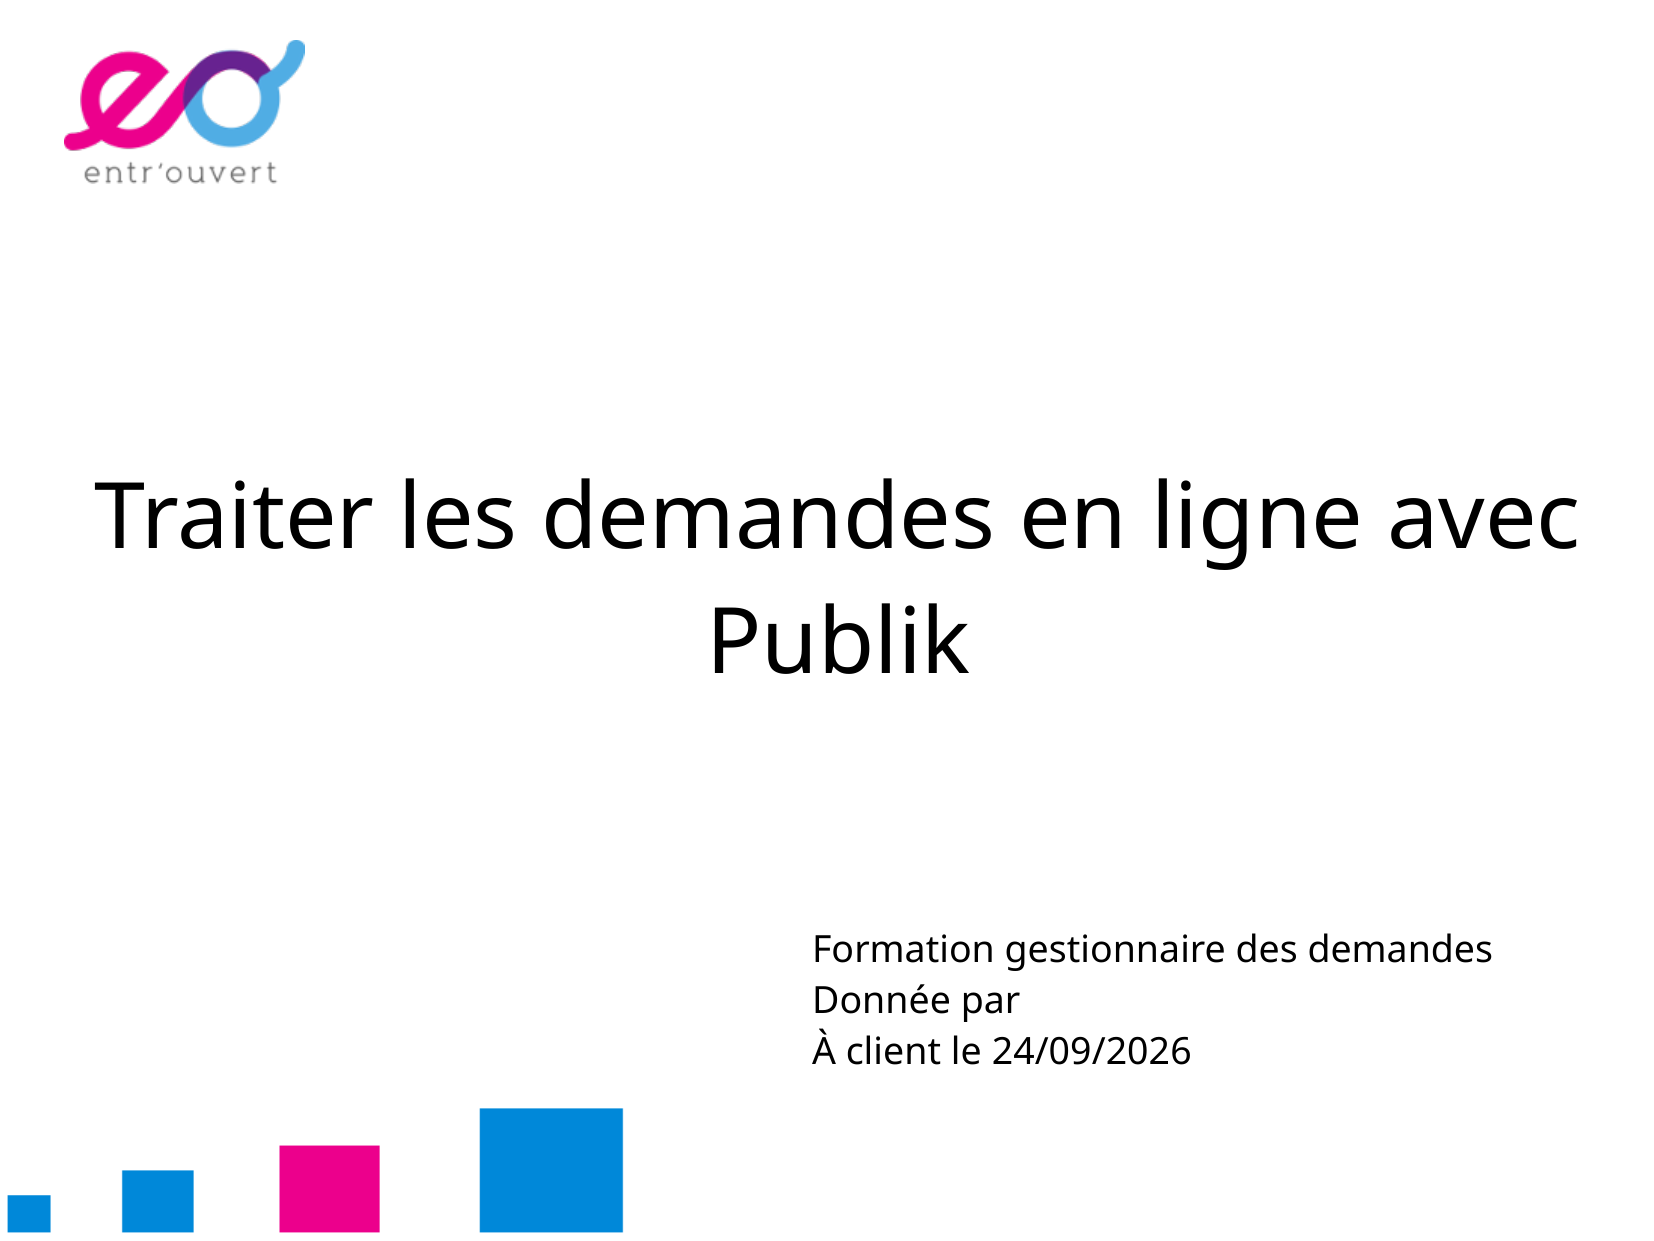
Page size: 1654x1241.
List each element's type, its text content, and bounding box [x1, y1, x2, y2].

picture [5, 1106, 626, 1235]
picture [64, 40, 305, 184]
text_box Formation gestionnaire des demandes Donnée par Pierre Cros À client le 08/09/2016 [797, 915, 1565, 1127]
title Traiter les demandes en ligne avec Publik [94, 465, 1583, 687]
